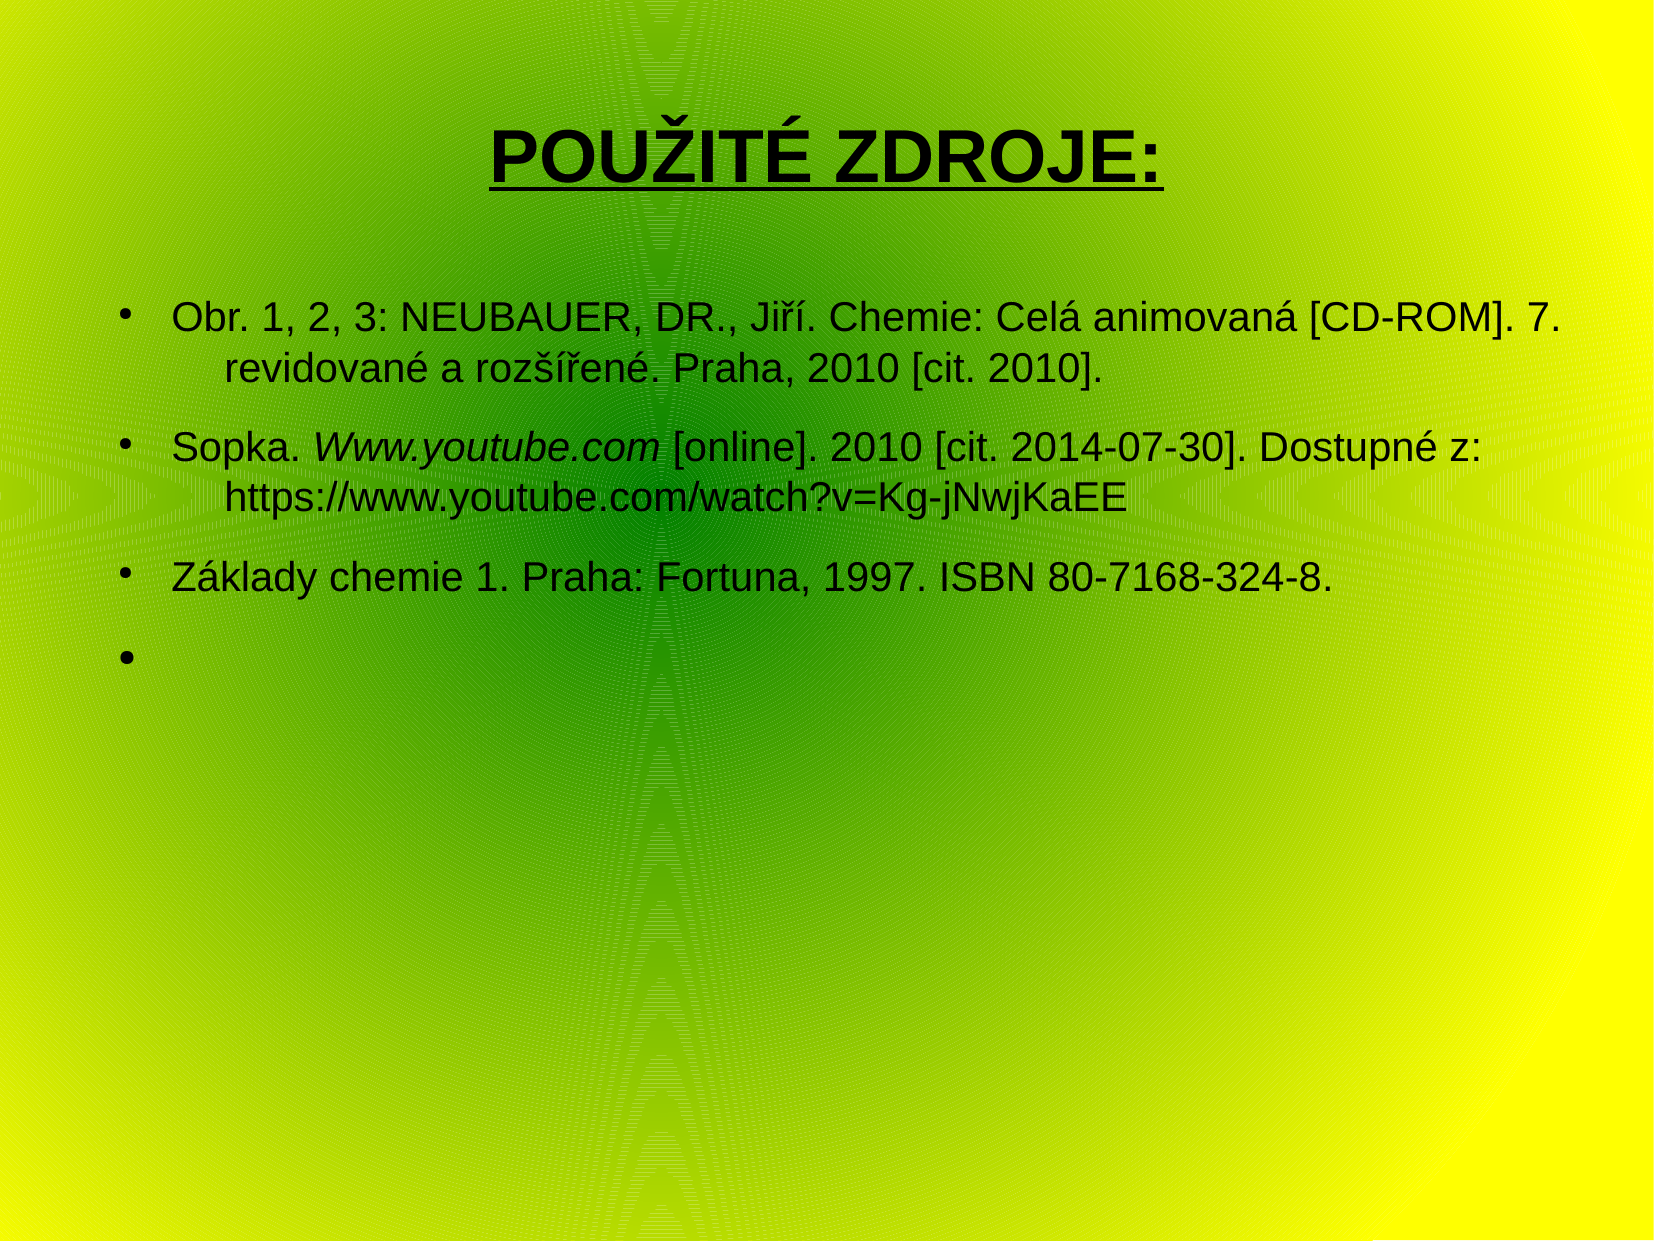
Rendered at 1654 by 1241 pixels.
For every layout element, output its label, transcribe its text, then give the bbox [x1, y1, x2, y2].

list Obr. 1, 2, 3: NEUBAUER, DR., Jiří. Chemie: Celá animovaná [CD-ROM]. 7. revidované a rozšířené. Praha, 2010 [cit. 2010]. Sopka. Www.youtube.com [online]. 2010 [cit. 2014-07-30]. Dostupné z: https://www.youtube.com/watch?v=Kg-jNwjKaEE Základy chemie 1. Praha: Fortuna, 1997. ISBN 80-7168-324-8. [82, 290, 1654, 1004]
title POUŽITÉ ZDROJE: [82, 49, 1571, 257]
